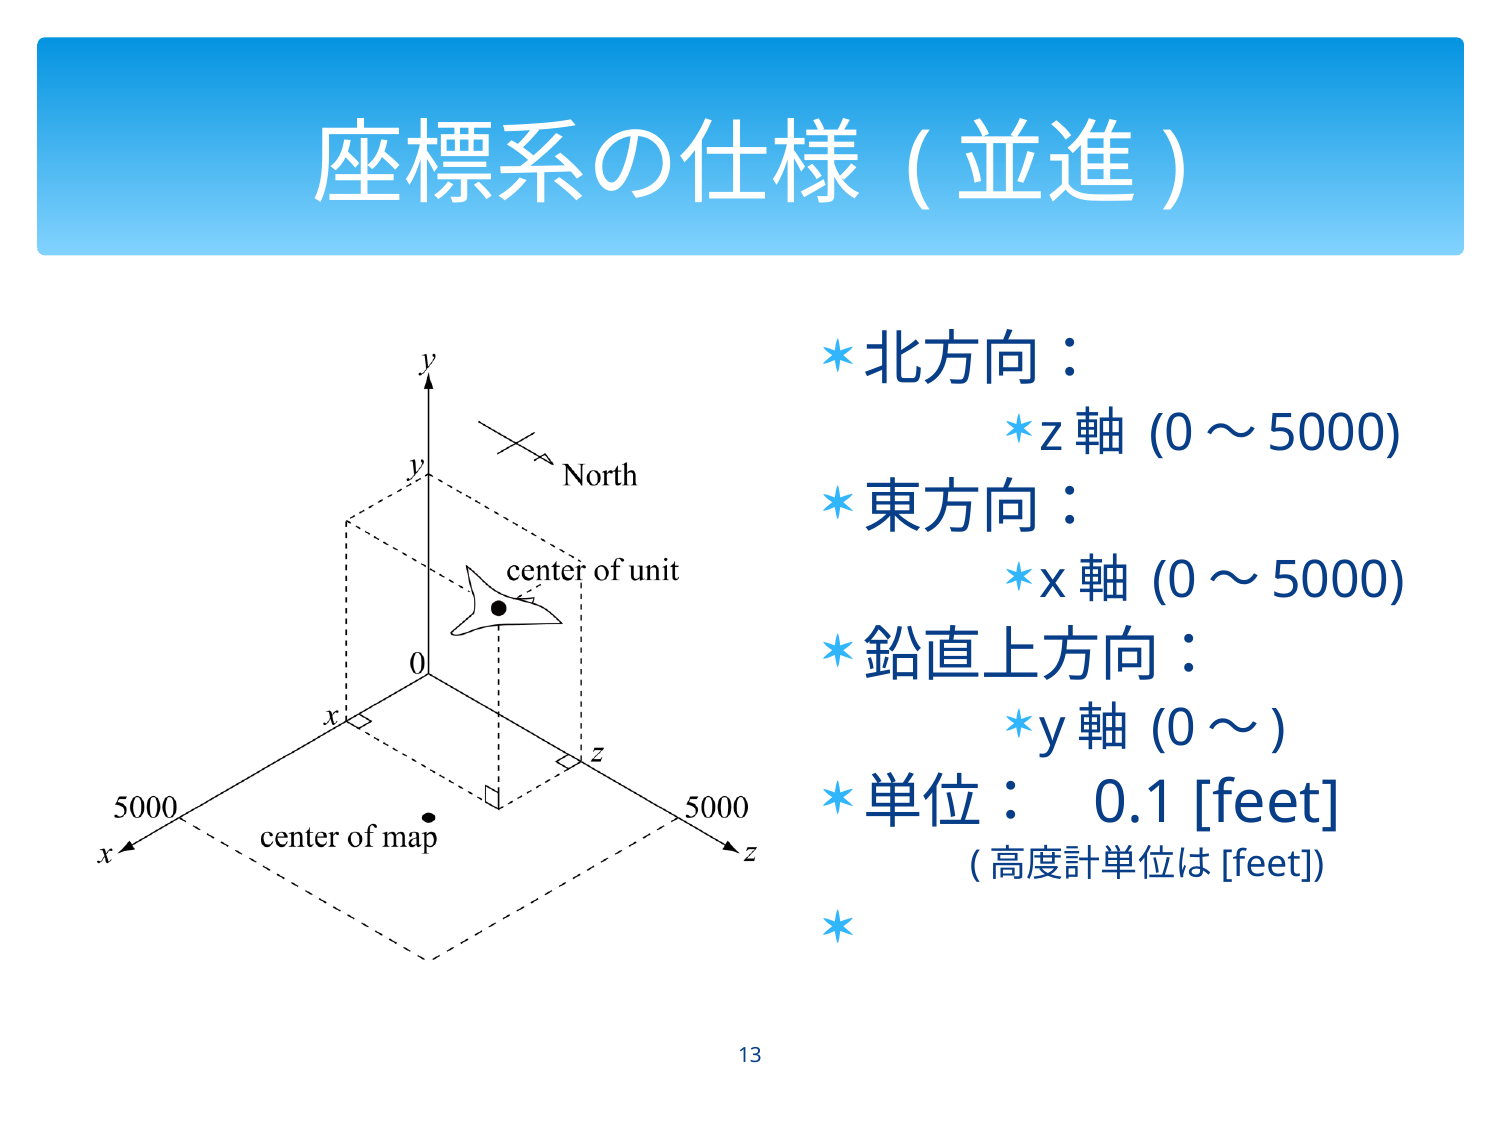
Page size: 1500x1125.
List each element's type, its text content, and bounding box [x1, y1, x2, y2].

title 座標系の仕様 (並進) [75, 55, 1426, 262]
text_box [654, 1025, 846, 1086]
picture [97, 341, 757, 962]
list 北方向： z軸 (0～5000) 東方向： x軸 (0～5000) 鉛直上方向： y軸 (0～) 単位： 0.1 [feet] (高度計単位は[feet]) [808, 321, 1424, 1005]
